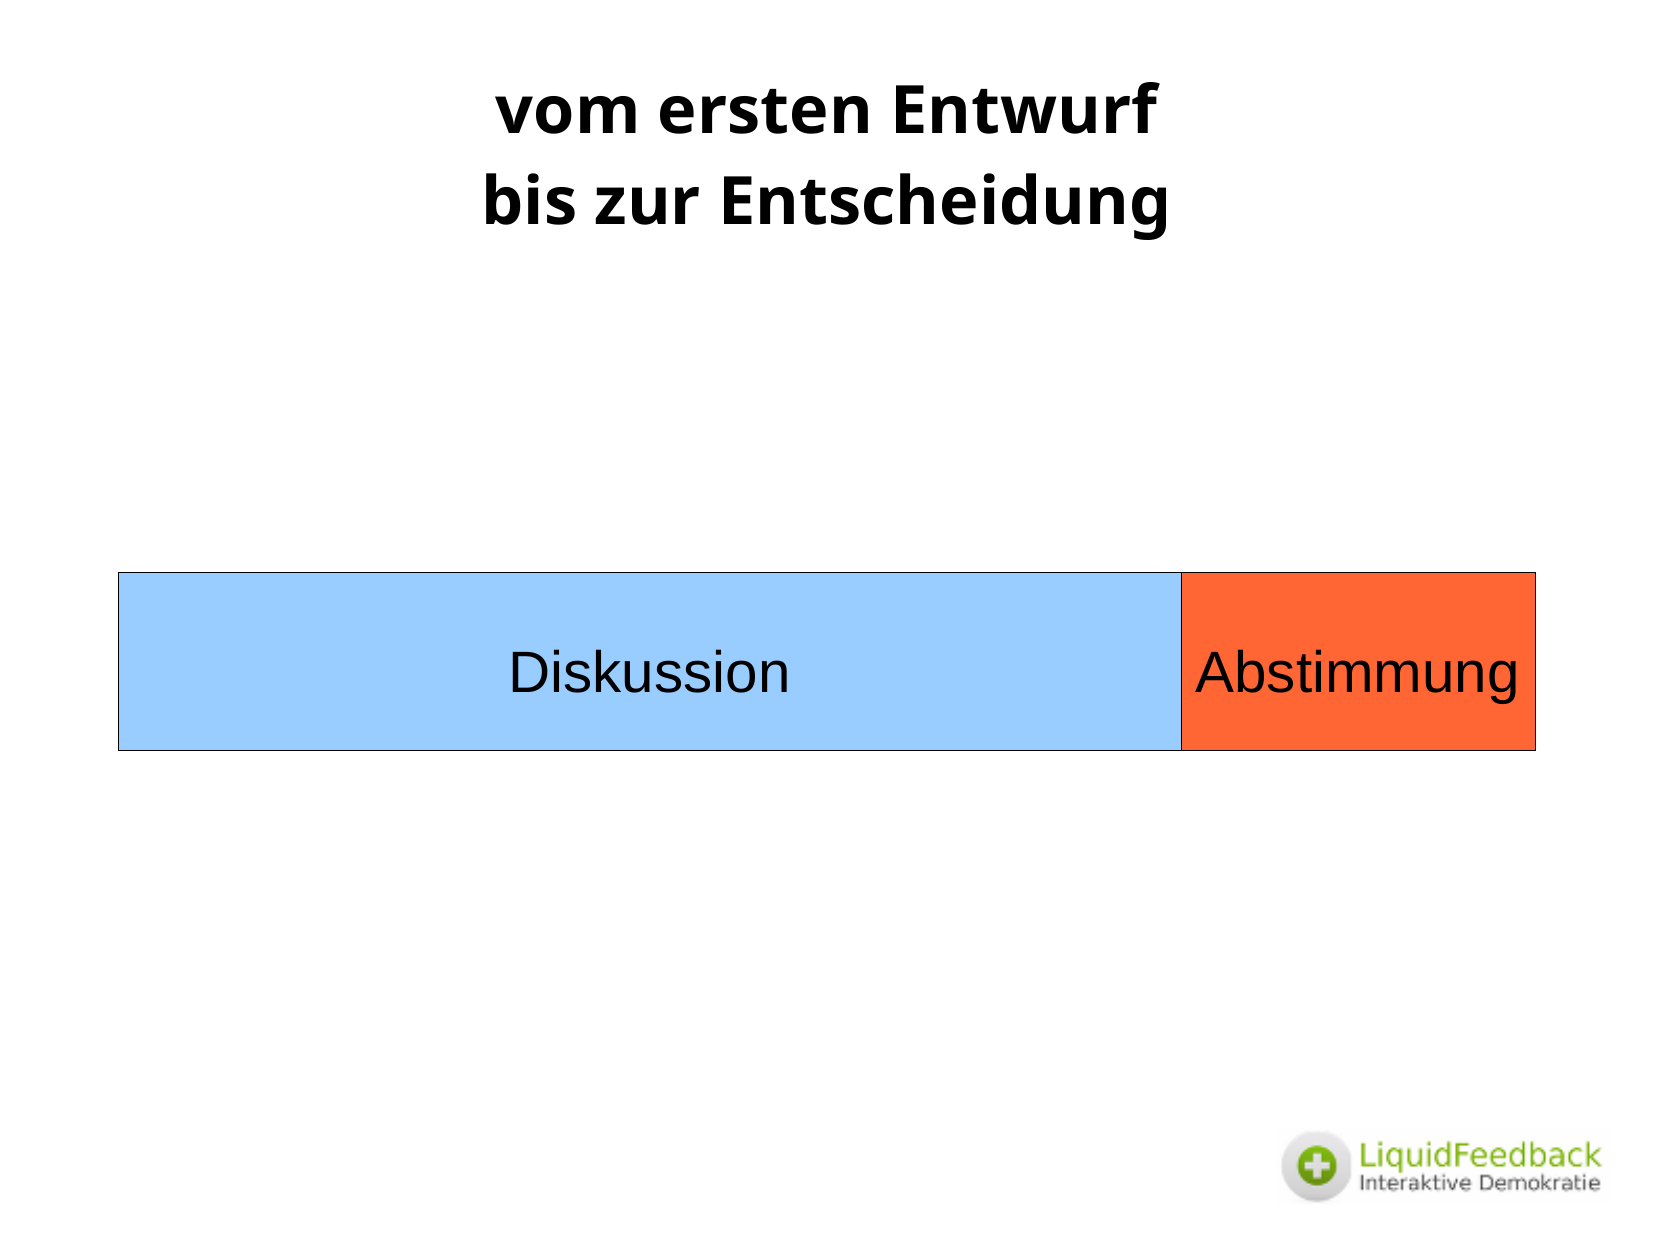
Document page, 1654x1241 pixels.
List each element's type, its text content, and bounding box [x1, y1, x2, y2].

text_box Abstimmung [1181, 631, 1654, 712]
title vom ersten Entwurf bis zur Entscheidung [82, 49, 1571, 257]
text_box [118, 572, 1536, 631]
text_box Diskussion [118, 631, 1181, 712]
picture [1276, 1127, 1613, 1205]
text_box [118, 712, 1536, 751]
